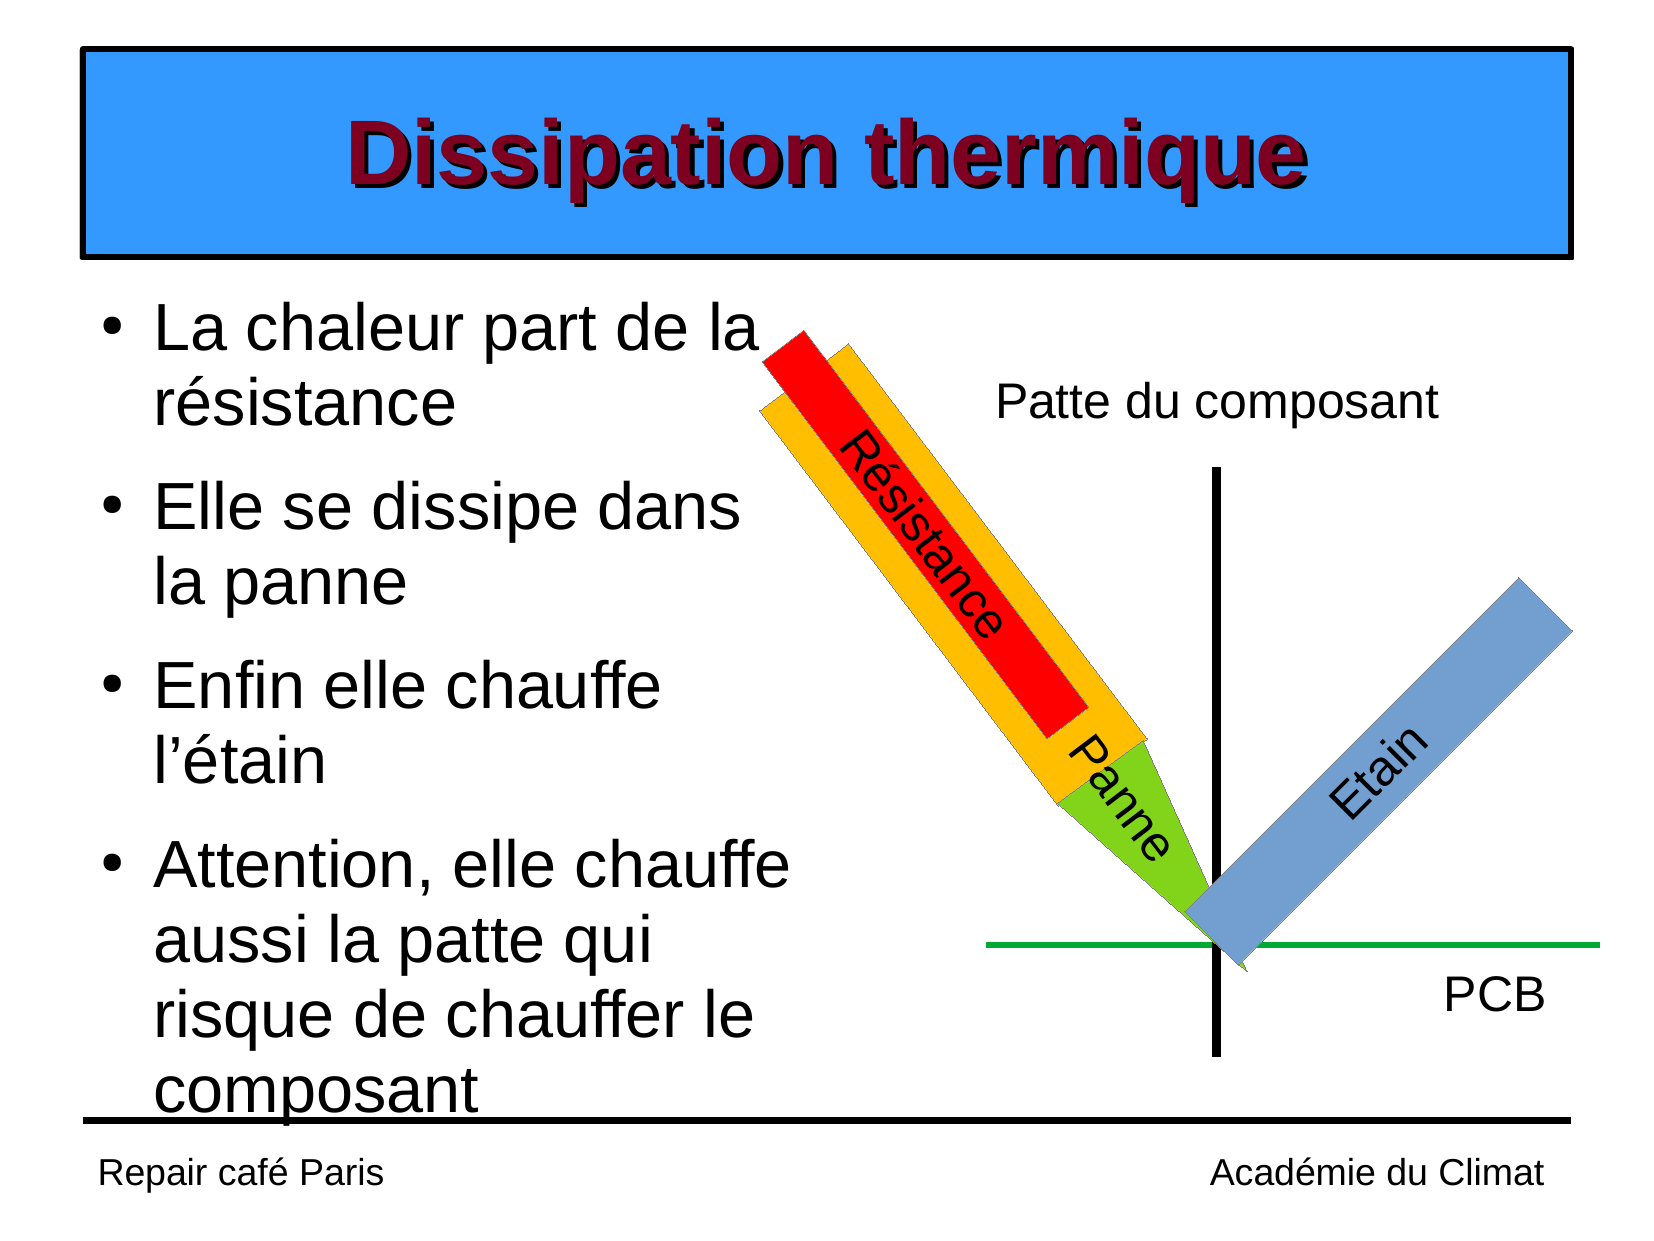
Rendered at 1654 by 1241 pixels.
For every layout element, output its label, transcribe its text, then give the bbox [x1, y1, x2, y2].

text_box [1239, 962, 1248, 972]
text_box Patte du composant [980, 366, 1455, 437]
text_box Panne [1042, 707, 1213, 901]
text_box [1161, 867, 1224, 952]
title Dissipation thermique [82, 49, 1571, 257]
text_box [809, 343, 1171, 866]
list La chaleur part de la résistance Elle se dissipe dans la panne Enfin elle chauffe l’étain Attention, elle chauffe aussi la patte qui risque de chauffer le composant [82, 290, 809, 1127]
text_box Résistance [809, 336, 1089, 739]
text_box Etain [1184, 577, 1573, 966]
text_box Repair café Paris Académie du Climat [82, 1144, 1571, 1201]
text_box PCB [1429, 959, 1562, 1030]
